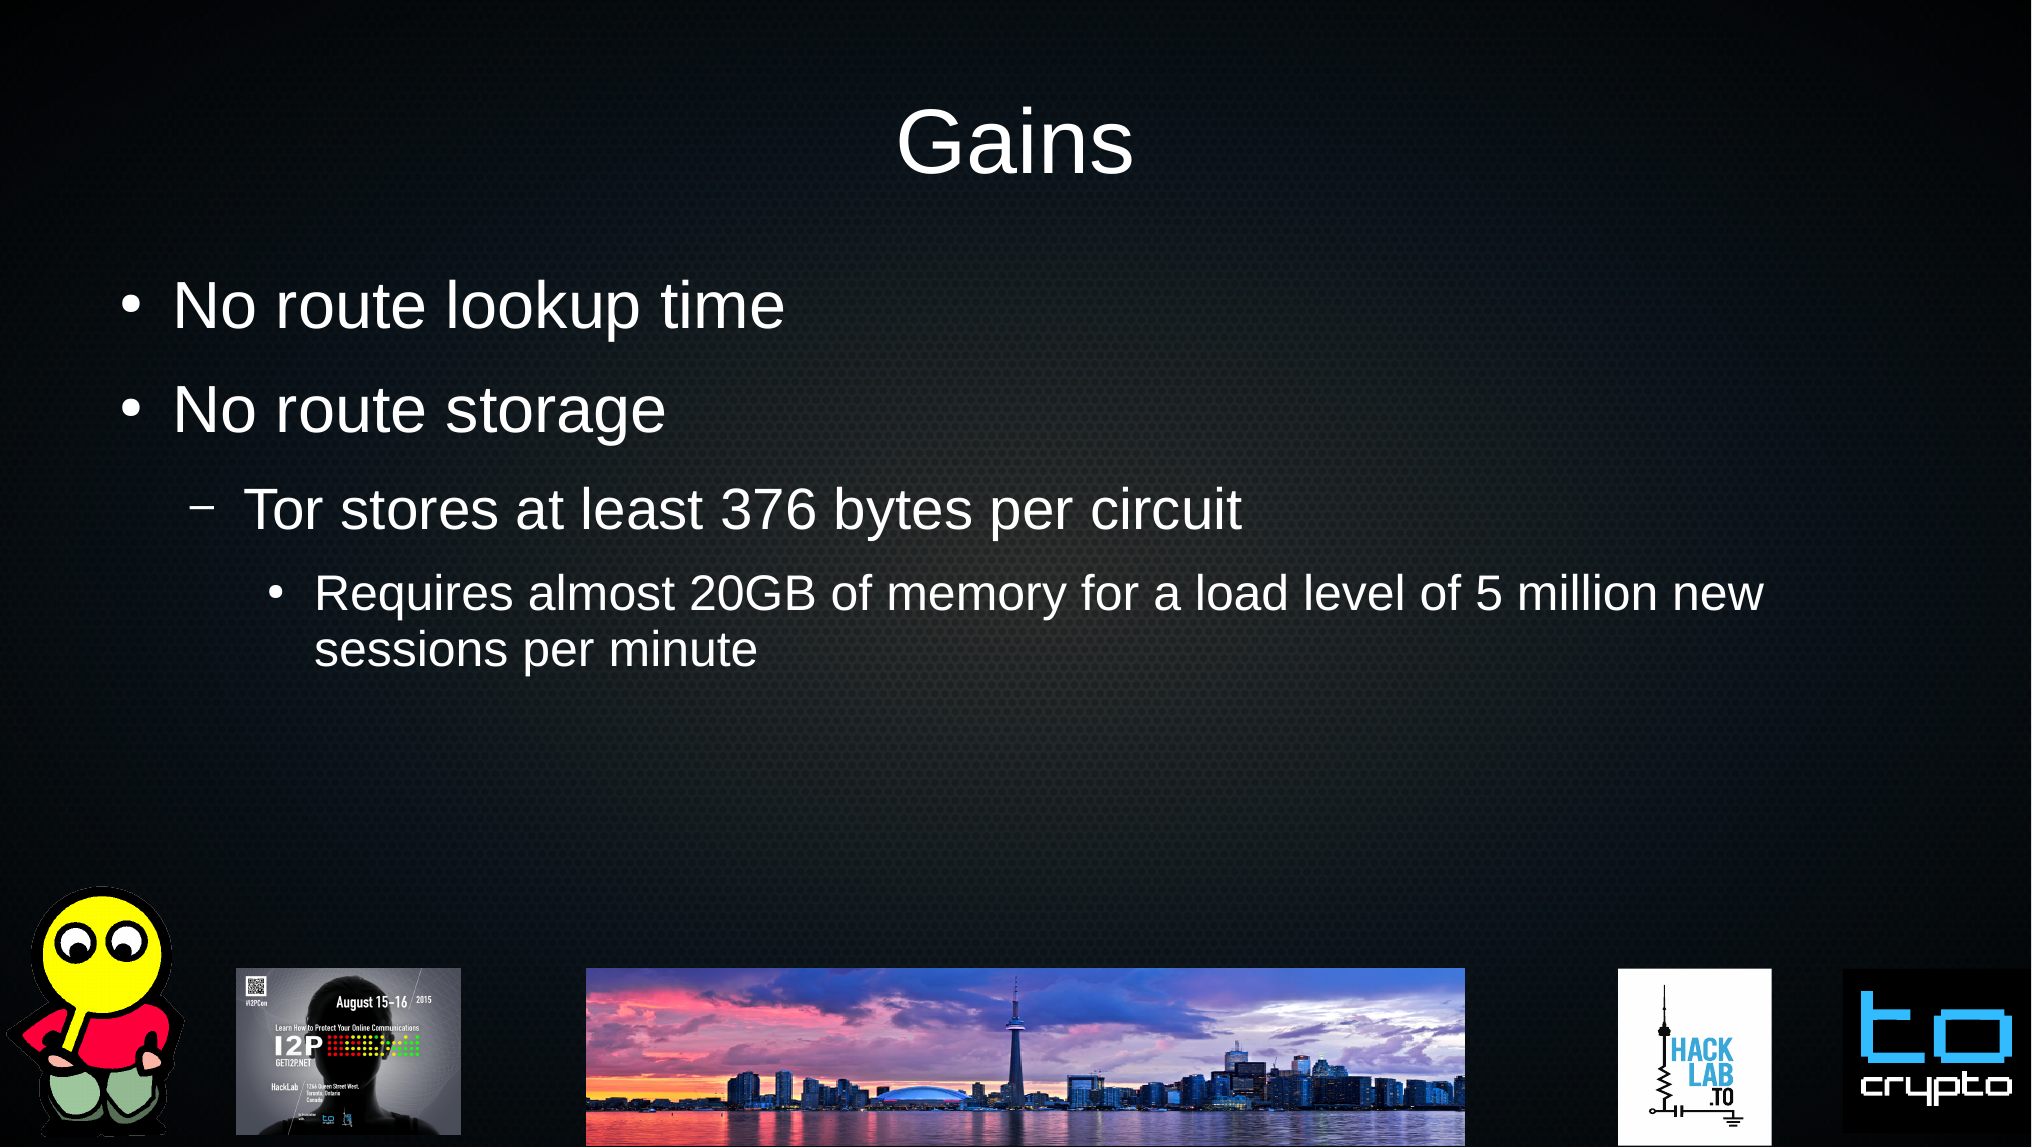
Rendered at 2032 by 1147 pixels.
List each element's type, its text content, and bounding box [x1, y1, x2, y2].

list No route lookup time No route storage Tor stores at least 376 bytes per circuit Requires almost 20GB of memory for a load level of 5 million new sessions per minute [101, 268, 1930, 933]
title Gains [101, 45, 1930, 237]
picture [0, 0, 2032, 1147]
